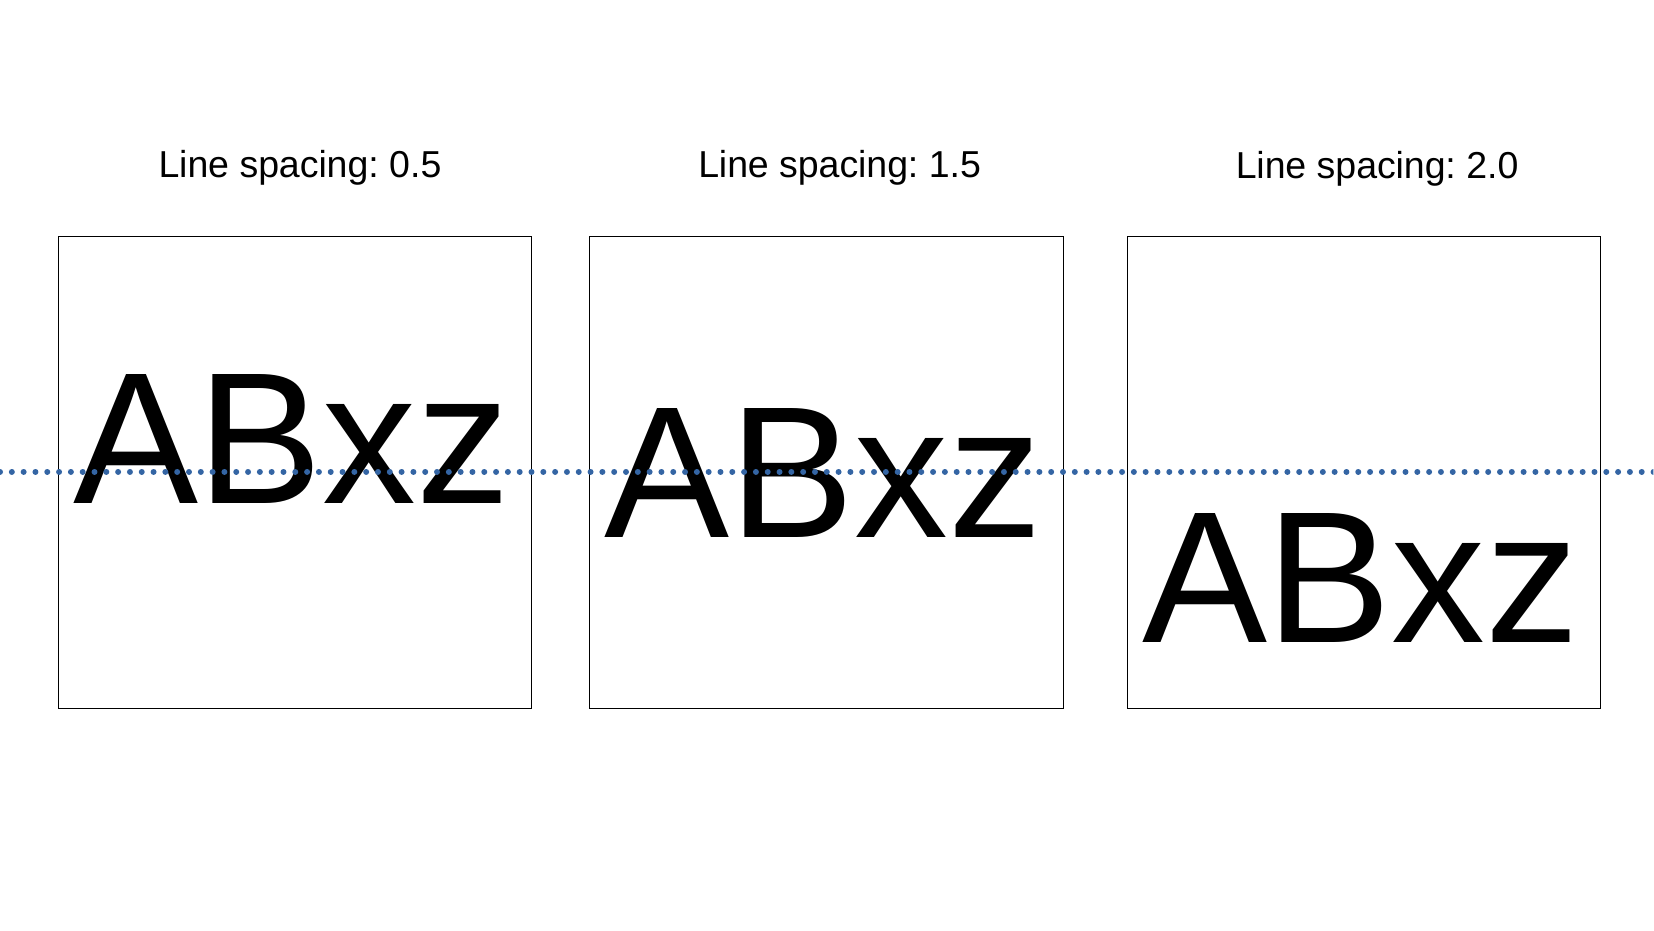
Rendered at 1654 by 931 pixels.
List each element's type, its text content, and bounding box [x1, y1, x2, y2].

text_box ABxz [1127, 236, 1601, 709]
text_box ABxz [58, 236, 532, 709]
text_box ABxz [589, 236, 1064, 709]
text_box Line spacing: 2.0 [1185, 136, 1570, 236]
text_box Line spacing: 0.5 [106, 136, 494, 217]
text_box Line spacing: 1.5 [647, 136, 1032, 236]
